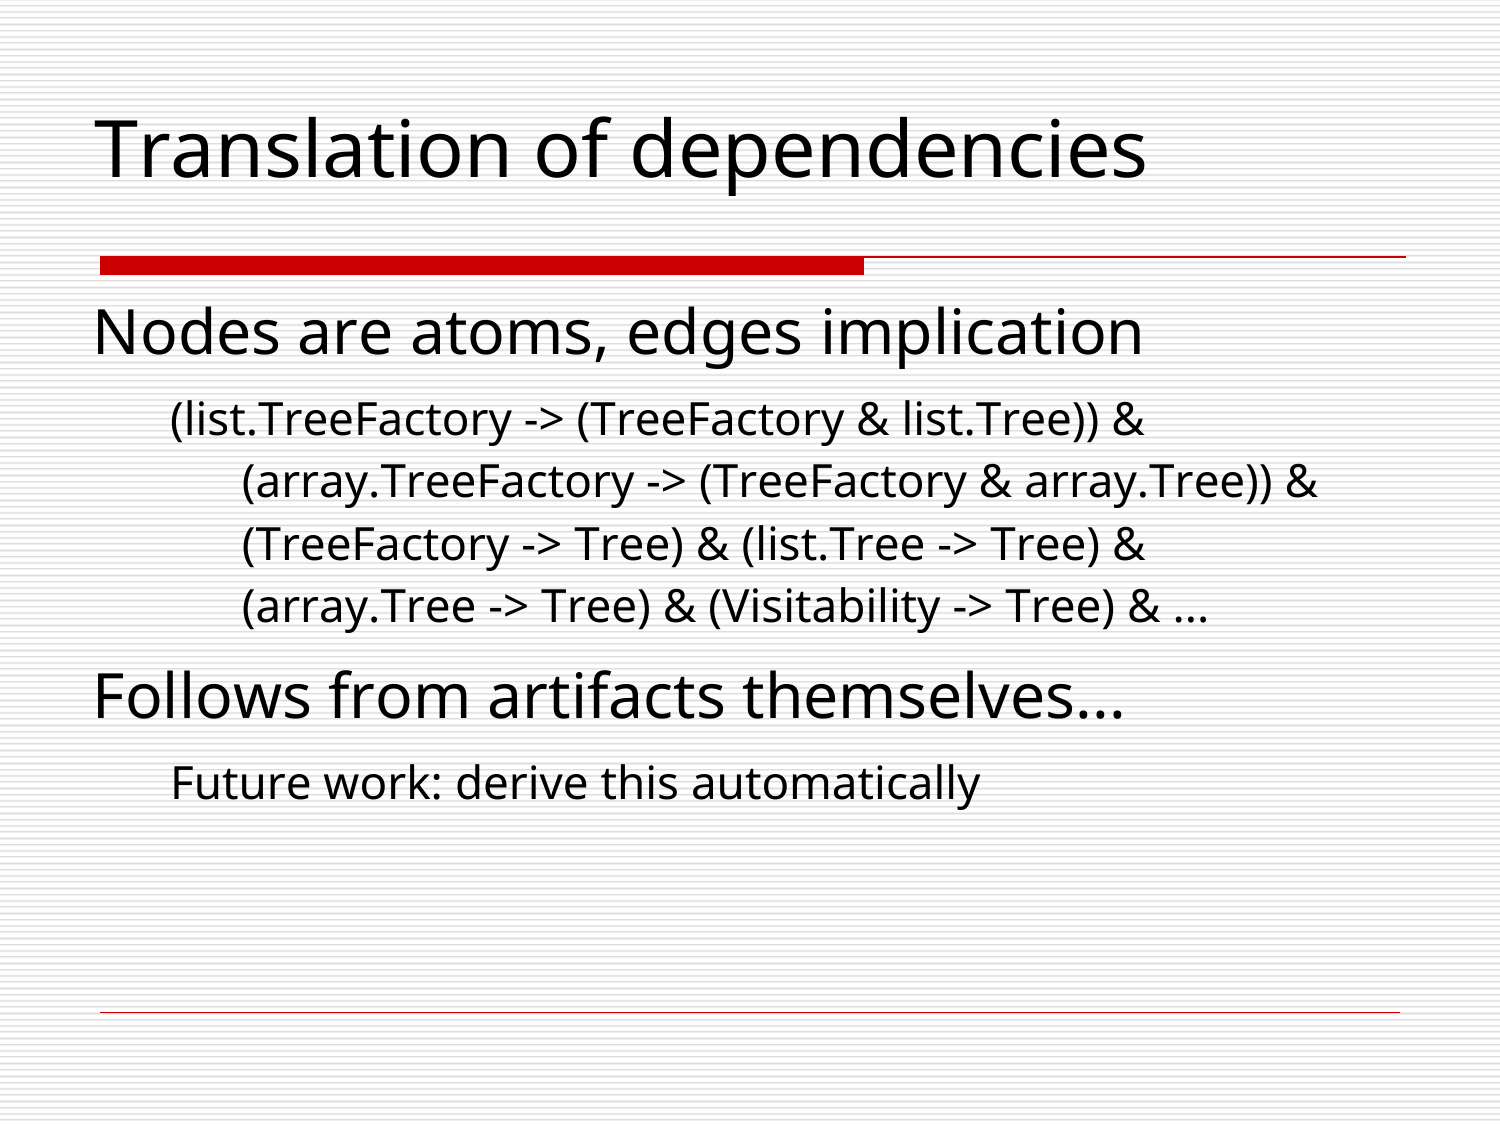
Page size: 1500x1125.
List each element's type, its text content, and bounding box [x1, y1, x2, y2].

list Nodes are atoms, edges implication (list.TreeFactory -> (TreeFactory & list.Tree)) & (array.TreeFactory -> (TreeFactory & array.Tree)) & (TreeFactory -> Tree) & (list.Tree -> Tree) & (array.Tree -> Tree) & (Visitability -> Tree) & ... Follows from artifacts themselves... Future work: derive this automatically [92, 287, 1406, 973]
picture [0, 0, 1500, 1125]
title Translation of dependencies [94, 51, 1407, 243]
